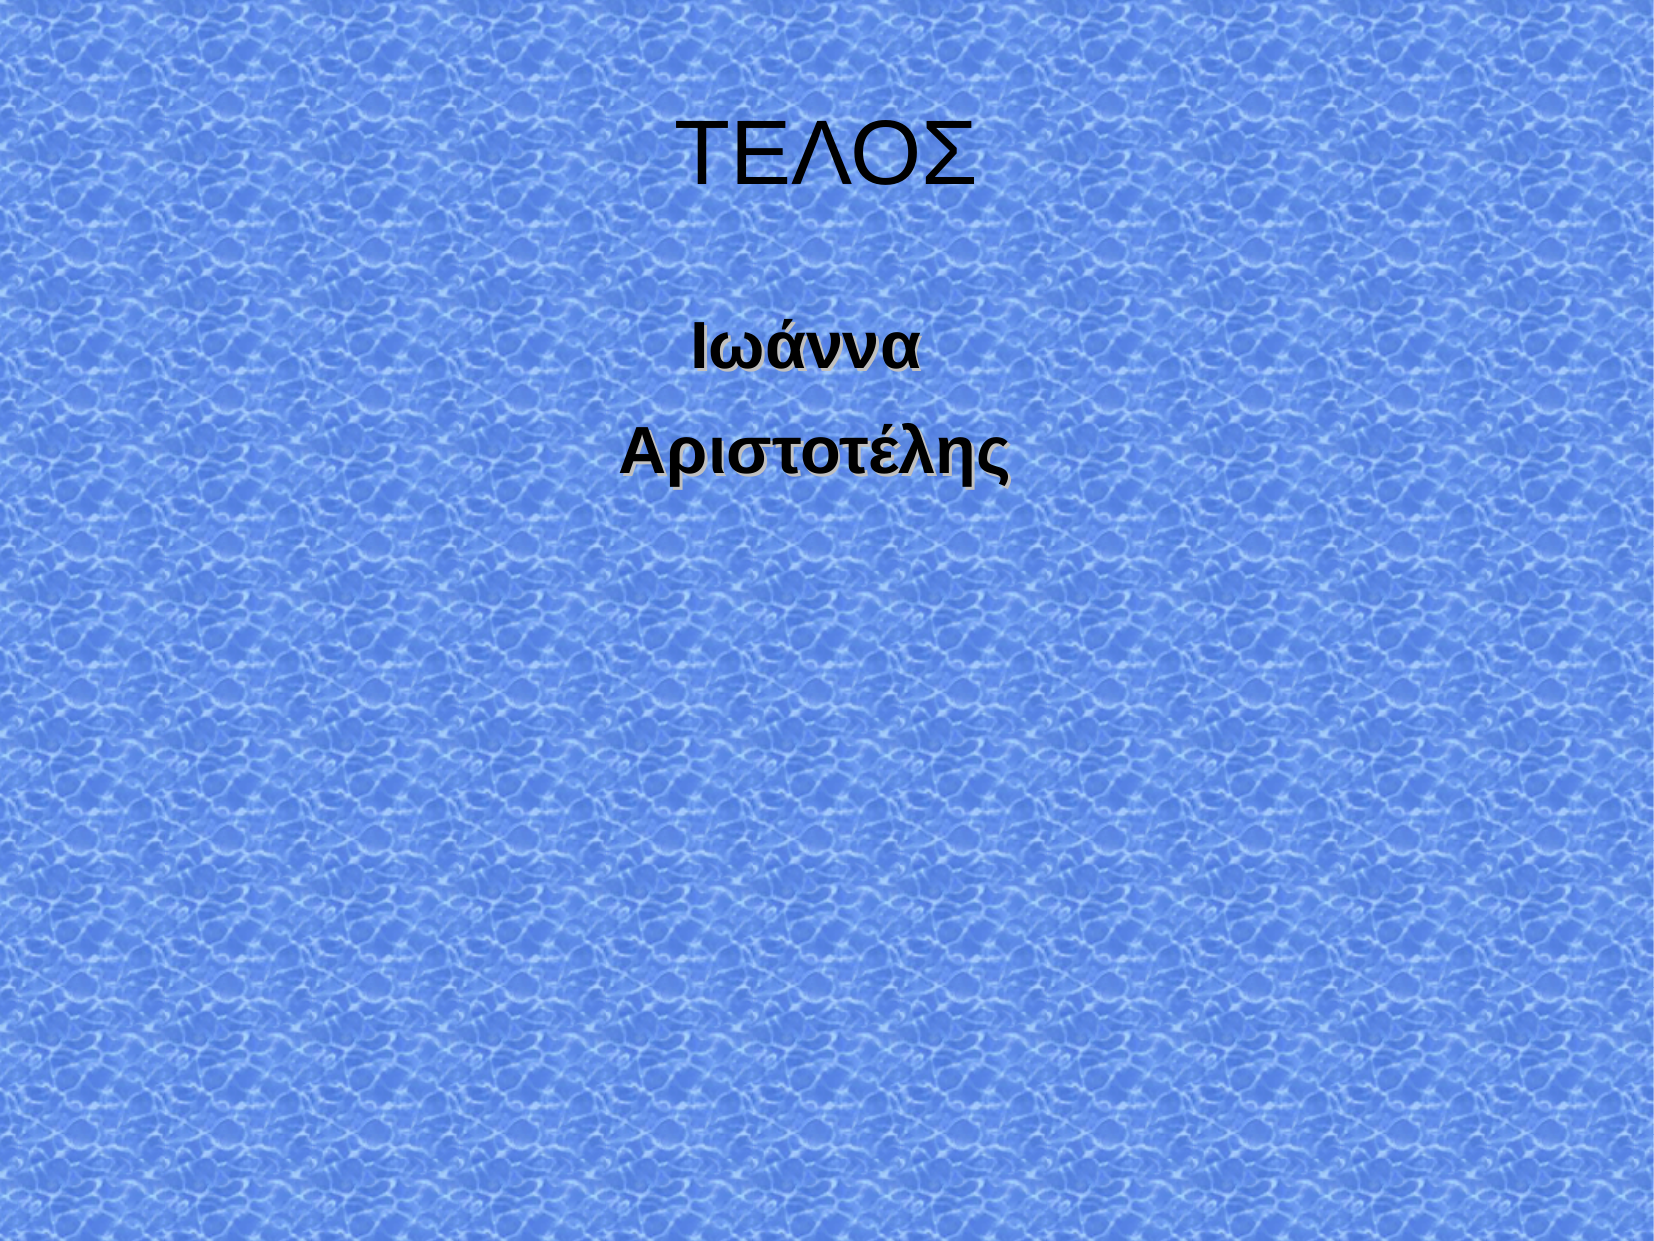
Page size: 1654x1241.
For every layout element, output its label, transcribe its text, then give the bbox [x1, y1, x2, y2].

picture [0, 0, 1654, 1241]
list Ιωάννα Αριστοτέλης [70, 308, 1560, 1028]
title ΤΕΛΟΣ [82, 49, 1571, 257]
